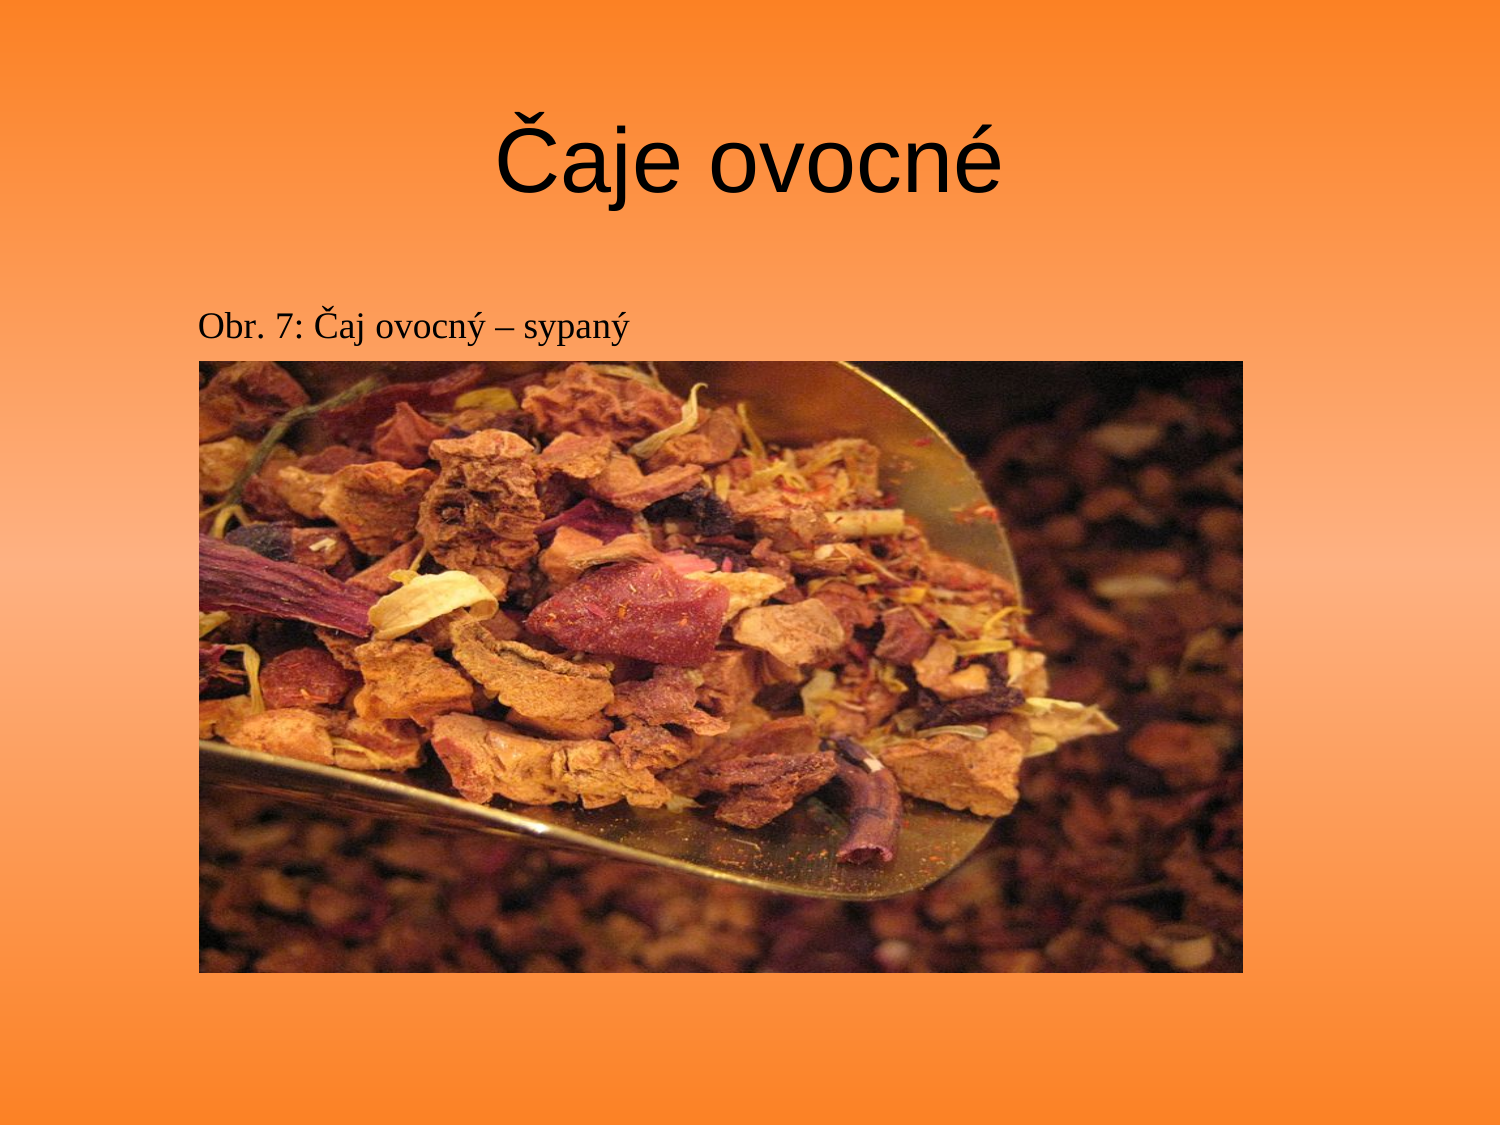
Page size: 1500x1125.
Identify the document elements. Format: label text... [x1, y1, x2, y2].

text_box Obr. 7: Čaj ovocný – sypaný [183, 292, 762, 354]
text_box [199, 361, 1243, 973]
title Čaje ovocné [112, 90, 1388, 222]
